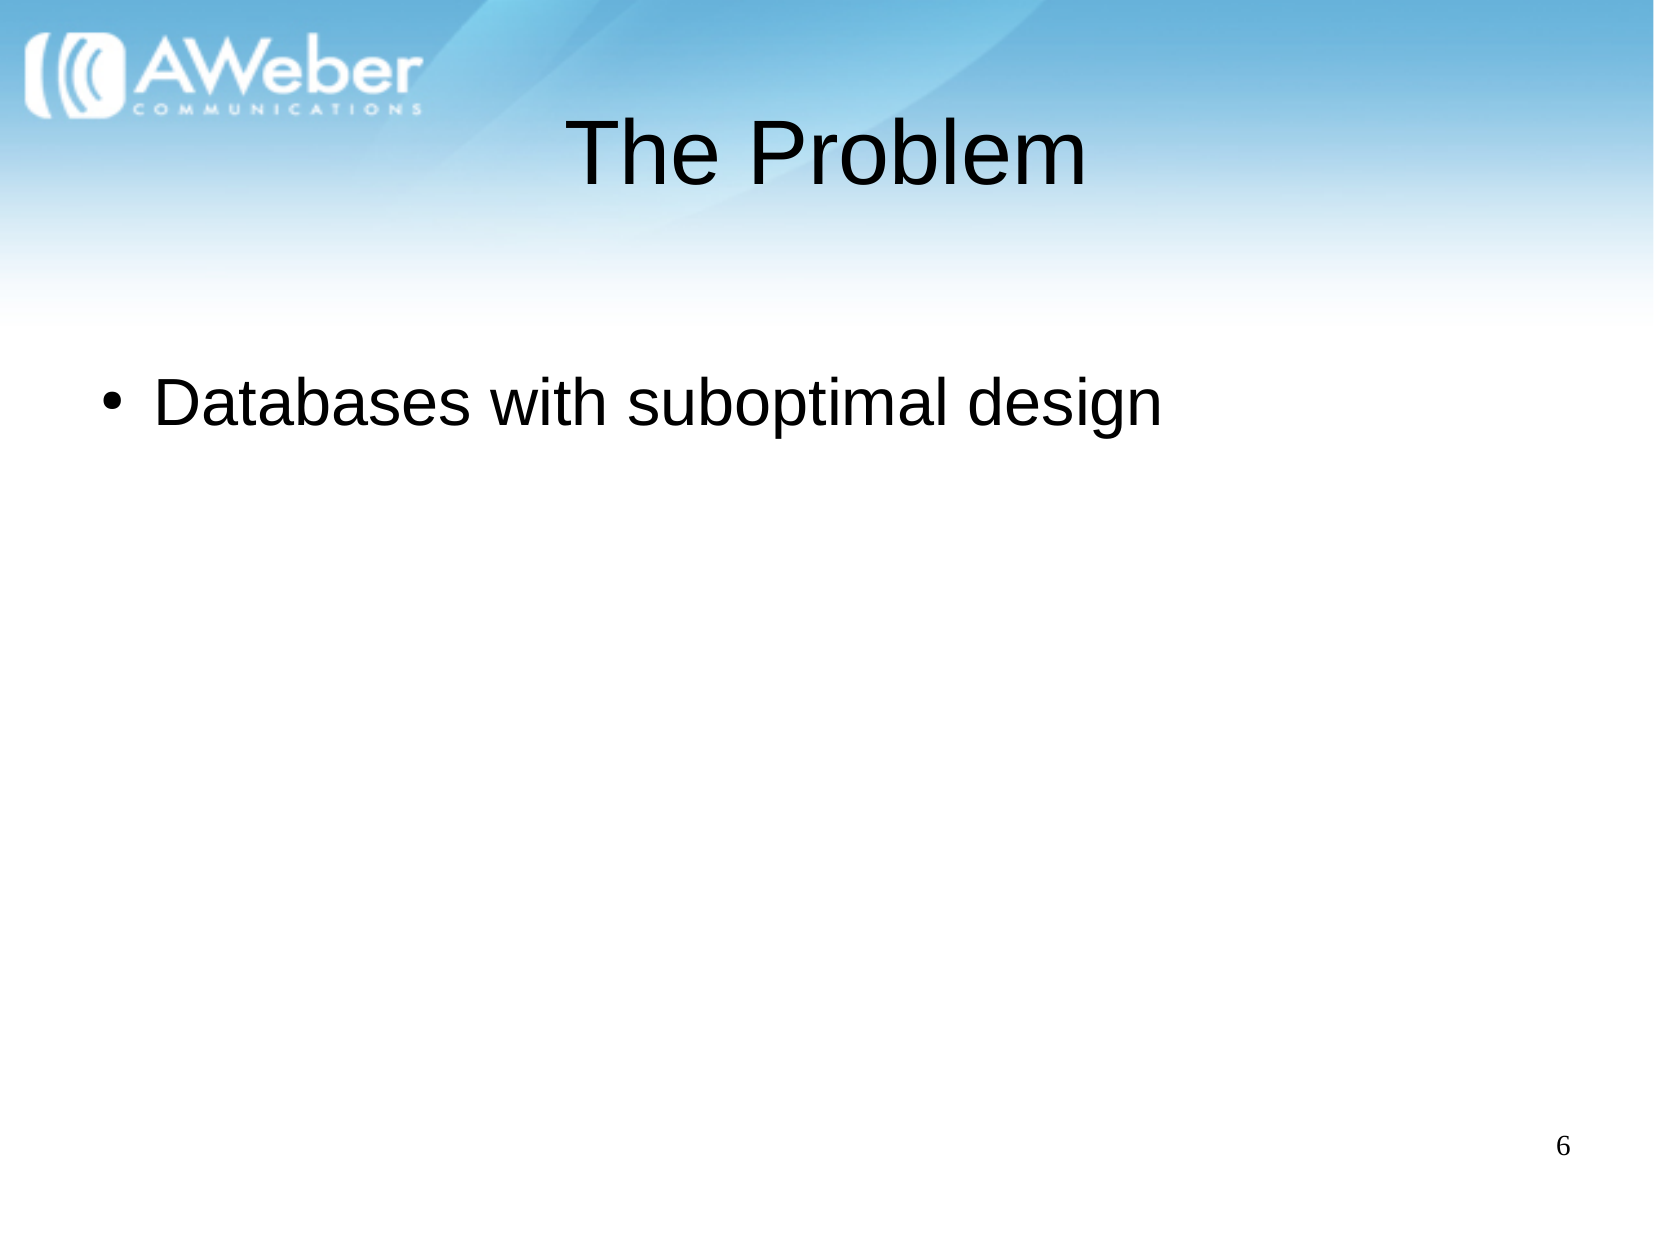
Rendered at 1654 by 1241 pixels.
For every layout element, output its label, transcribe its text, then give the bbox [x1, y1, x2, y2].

list Databases with suboptimal design [82, 290, 1571, 1109]
picture [0, 0, 1654, 376]
title The Problem [82, 49, 1571, 257]
